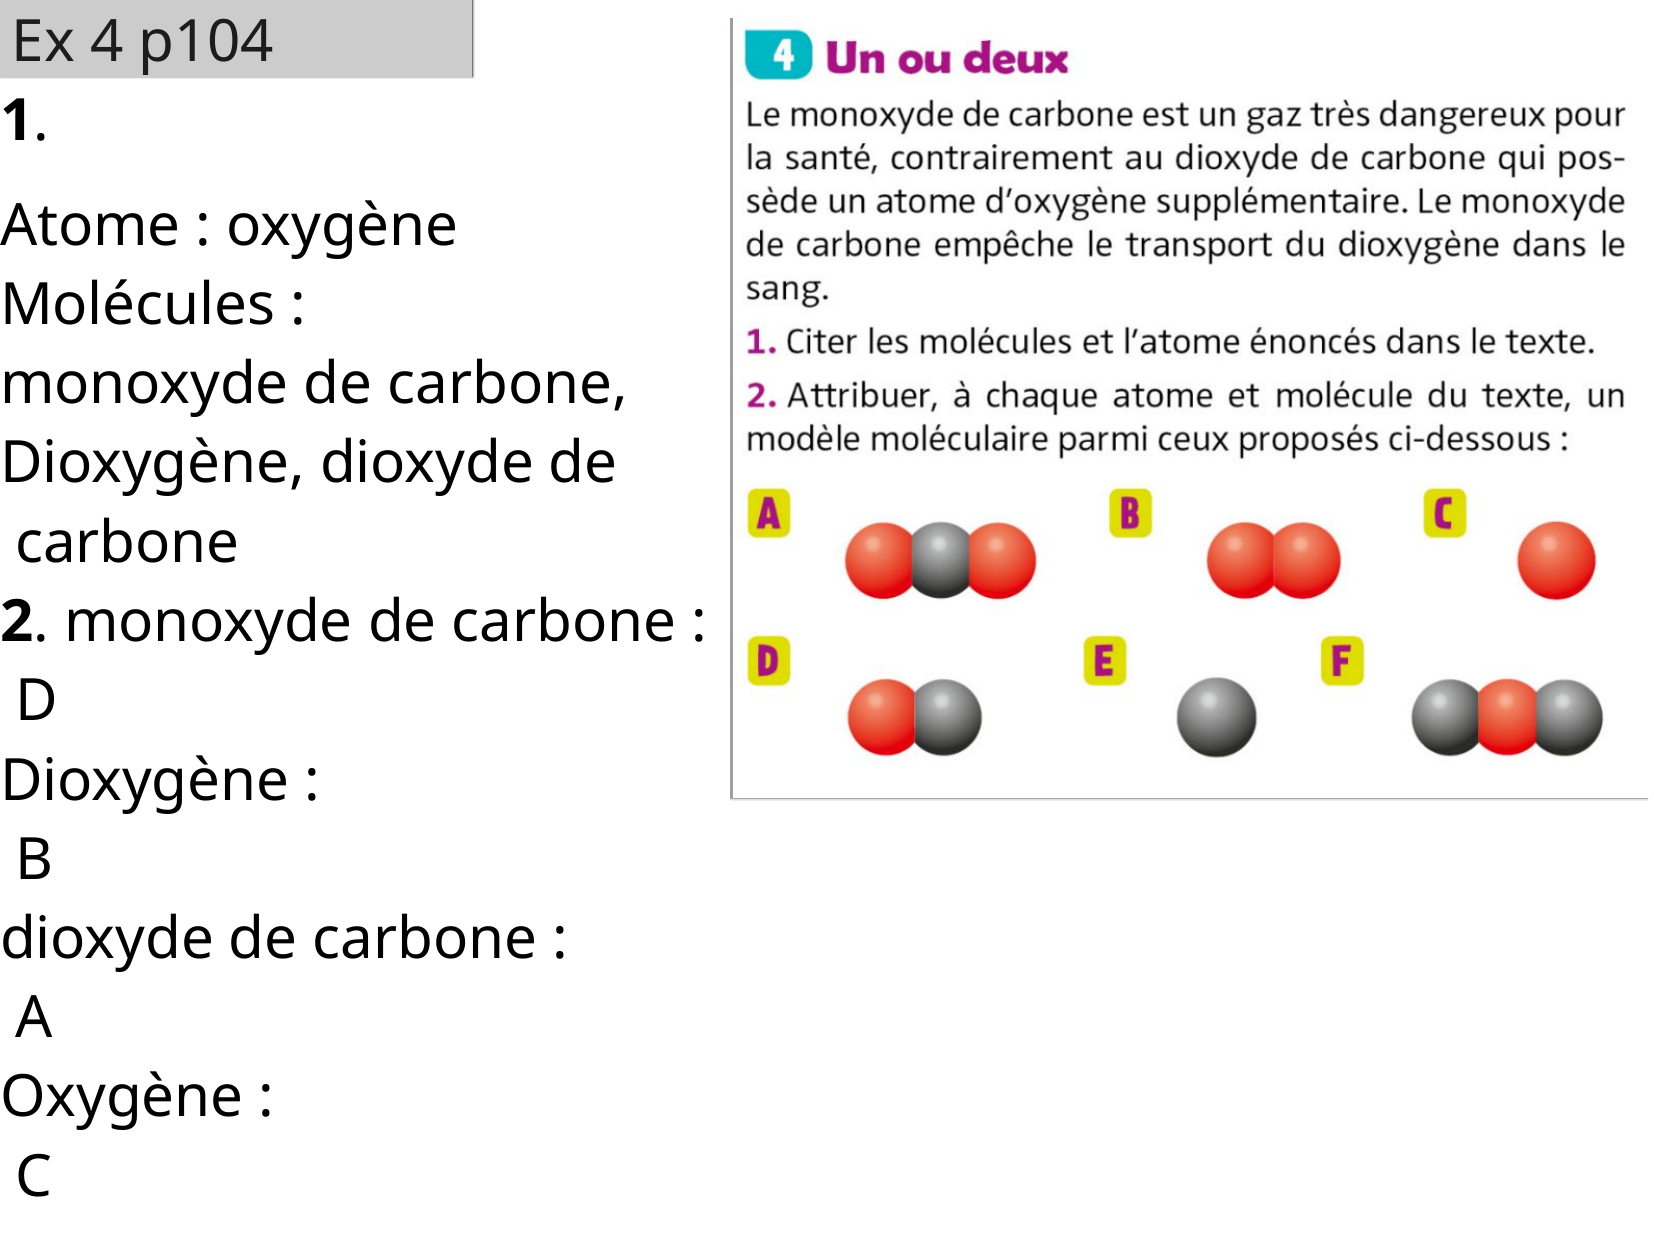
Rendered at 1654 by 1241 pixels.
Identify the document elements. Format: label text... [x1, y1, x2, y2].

title Ex 4 p104 [0, 0, 473, 78]
picture [733, 15, 1653, 798]
list 1. Atome : oxygène Molécules : monoxyde de carbone, Dioxygène, dioxyde de carbone 2. monoxyde de carbone : D Dioxygène : B dioxyde de carbone : A Oxygène : C [0, 78, 1654, 1241]
